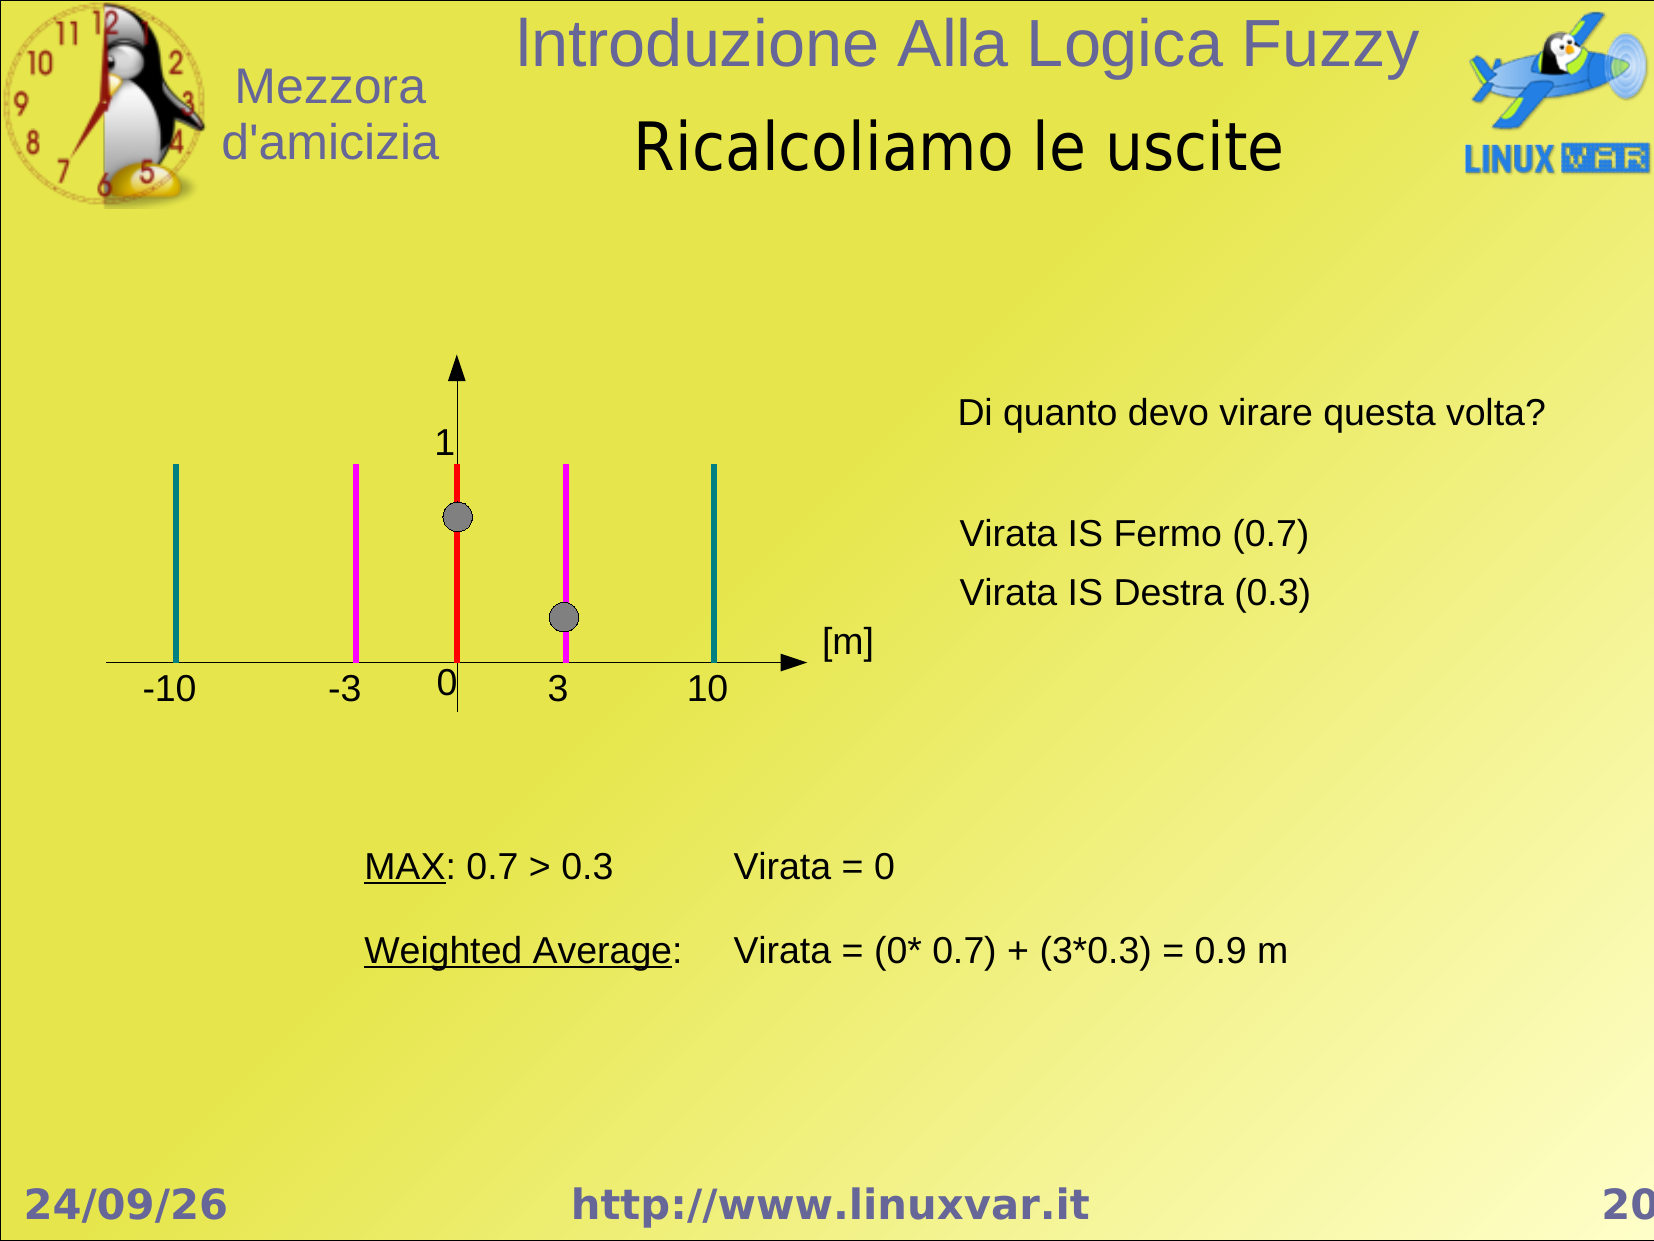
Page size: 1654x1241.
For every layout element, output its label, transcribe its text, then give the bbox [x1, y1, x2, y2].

text_box 3 [532, 660, 600, 727]
text_box [549, 602, 579, 632]
picture [1464, 0, 1654, 190]
text_box MAX: 0.7 > 0.3 Virata = 0 Weighted Average: Virata = (0* 0.7) + (3*0.3) = 0.9 m [349, 838, 1304, 980]
title Ricalcoliamo le uscite [472, 88, 1447, 207]
text_box 0 [421, 654, 489, 721]
text_box [442, 501, 473, 532]
text_box 10 [672, 660, 751, 727]
text_box Di quanto devo virare questa volta? [942, 383, 1561, 441]
text_box Virata IS Destra (0.3) [944, 563, 1327, 621]
text_box -10 [127, 660, 213, 727]
text_box [m] [807, 612, 916, 709]
text_box Virata IS Fermo (0.7) [944, 504, 1325, 562]
text_box -3 [313, 660, 397, 727]
picture [0, 0, 209, 209]
text_box 1 [419, 413, 487, 473]
